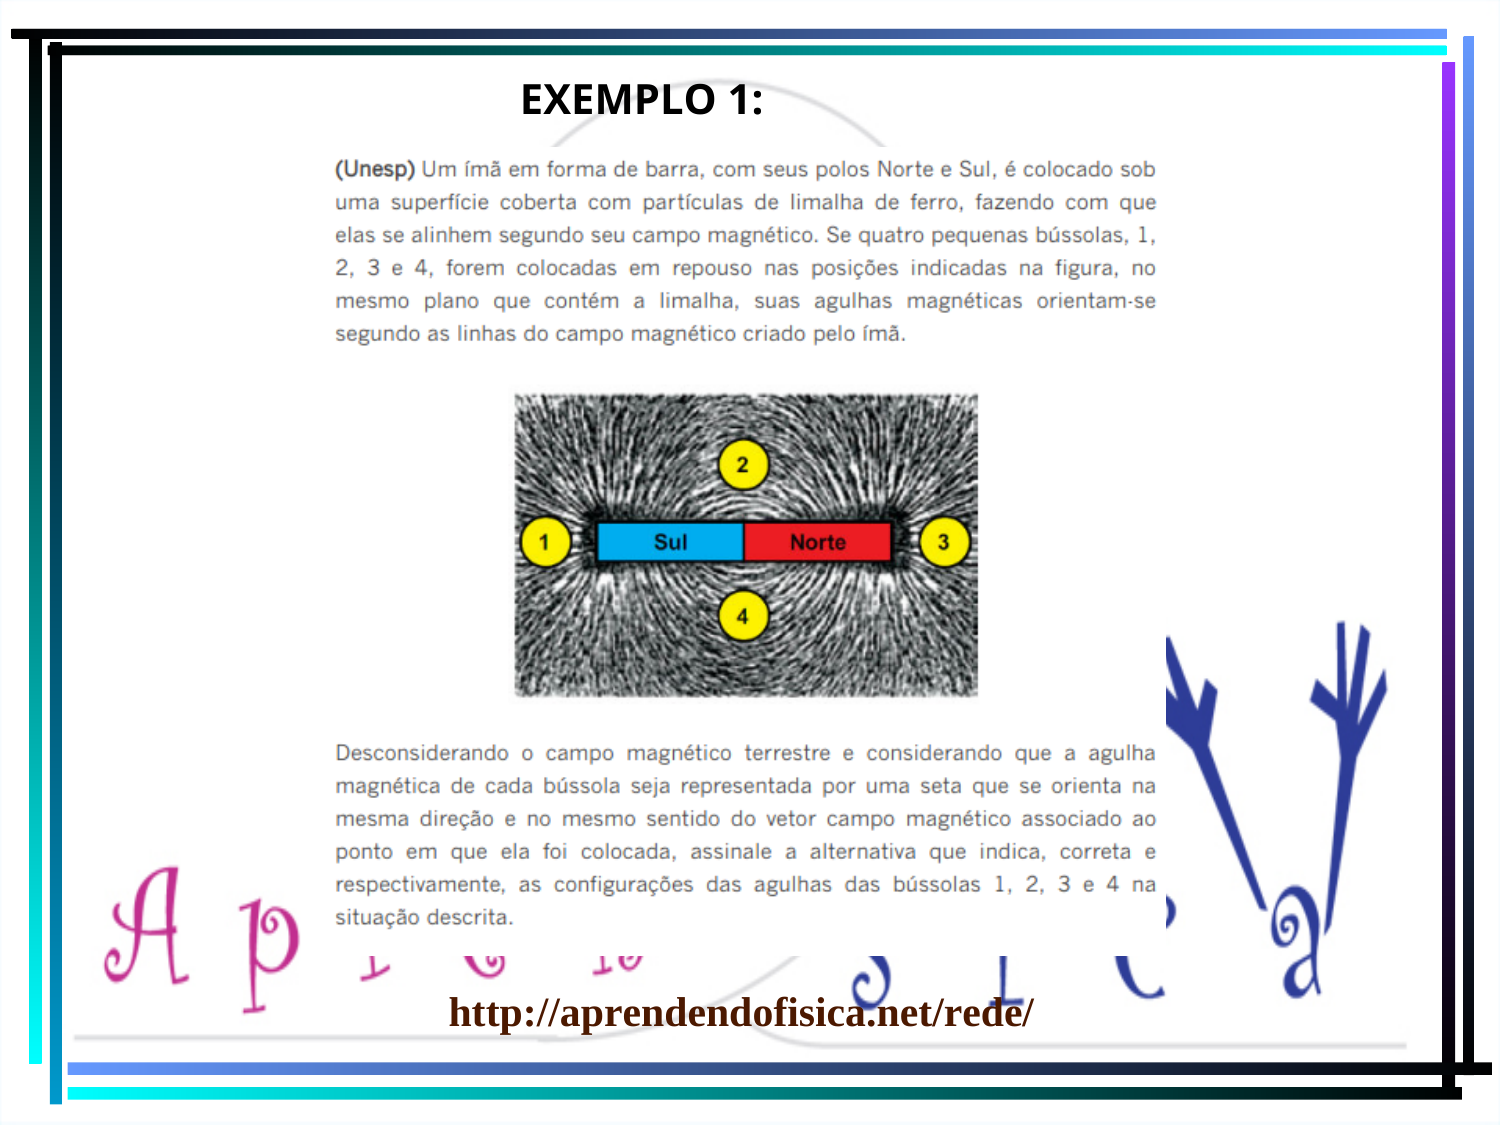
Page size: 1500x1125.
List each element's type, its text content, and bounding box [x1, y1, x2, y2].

text_box http://aprendendofisica.net/rede/ [383, 974, 1050, 1046]
picture [0, 0, 1500, 1125]
title EXEMPLO 1: [505, 62, 827, 147]
